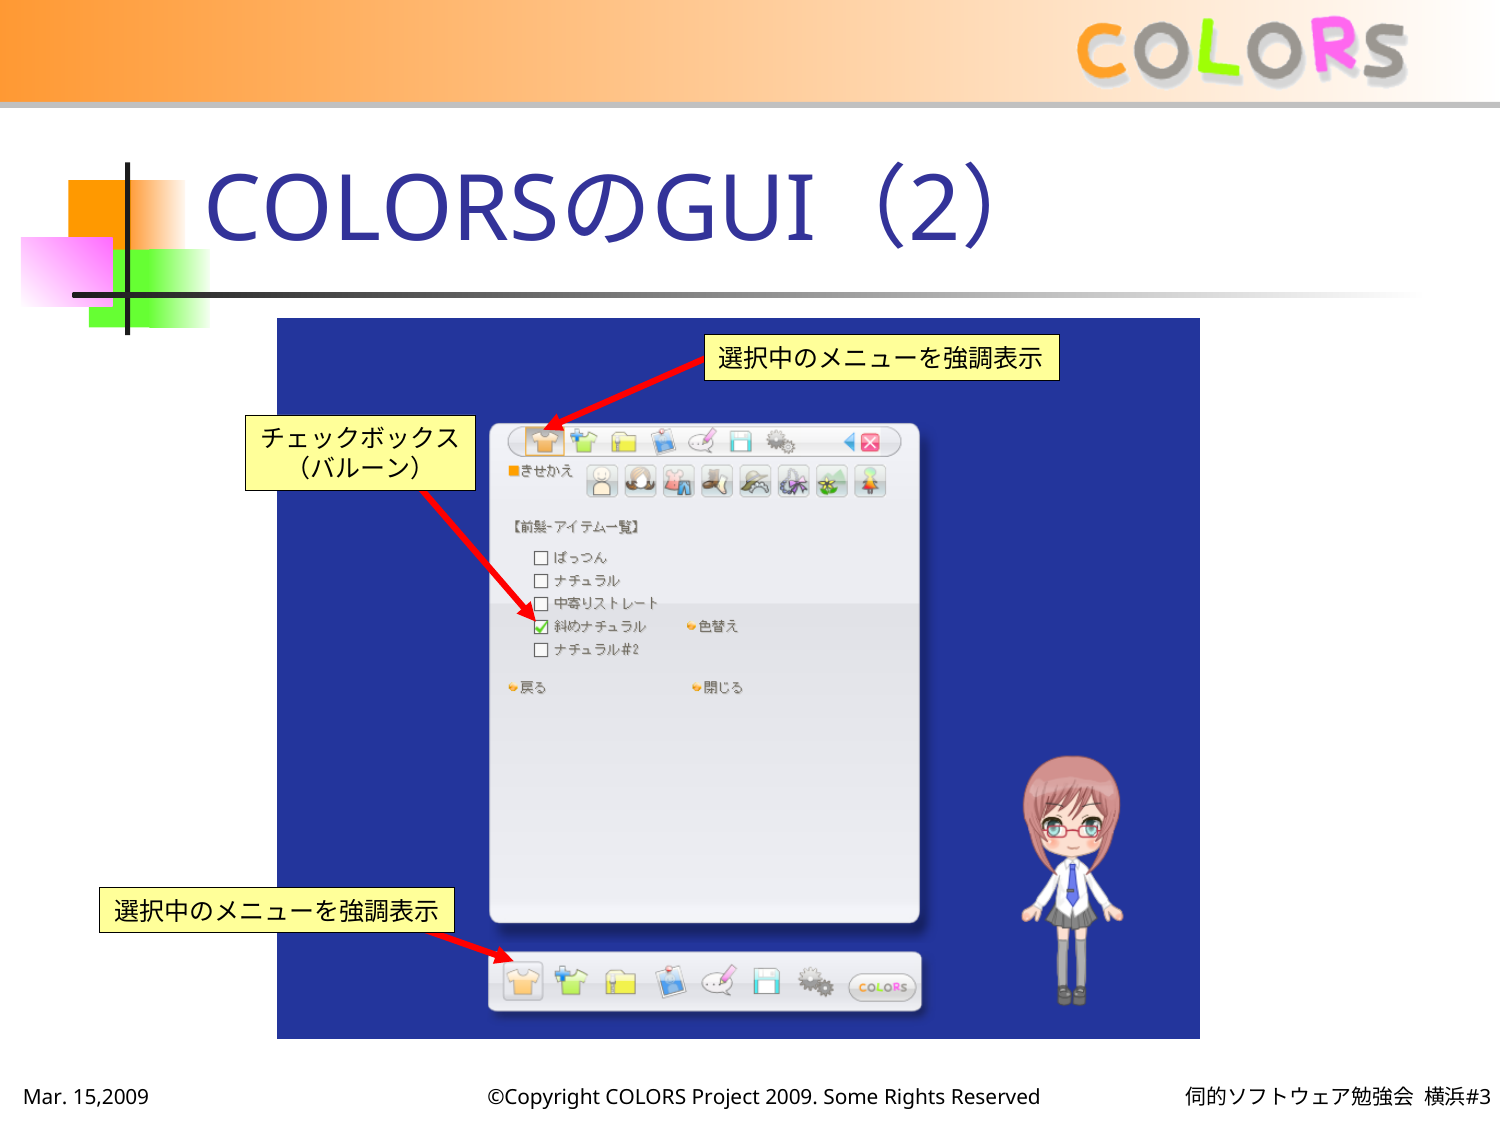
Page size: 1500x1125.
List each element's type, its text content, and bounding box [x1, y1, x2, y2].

text_box 選択中のメニューを強調表示 [99, 887, 455, 933]
text_box 選択中のメニューを強調表示 [704, 334, 1059, 380]
picture [277, 318, 1200, 1039]
title COLORSのGUI（2） [188, 35, 1468, 276]
text_box チェックボックス （バルーン） [245, 414, 476, 491]
